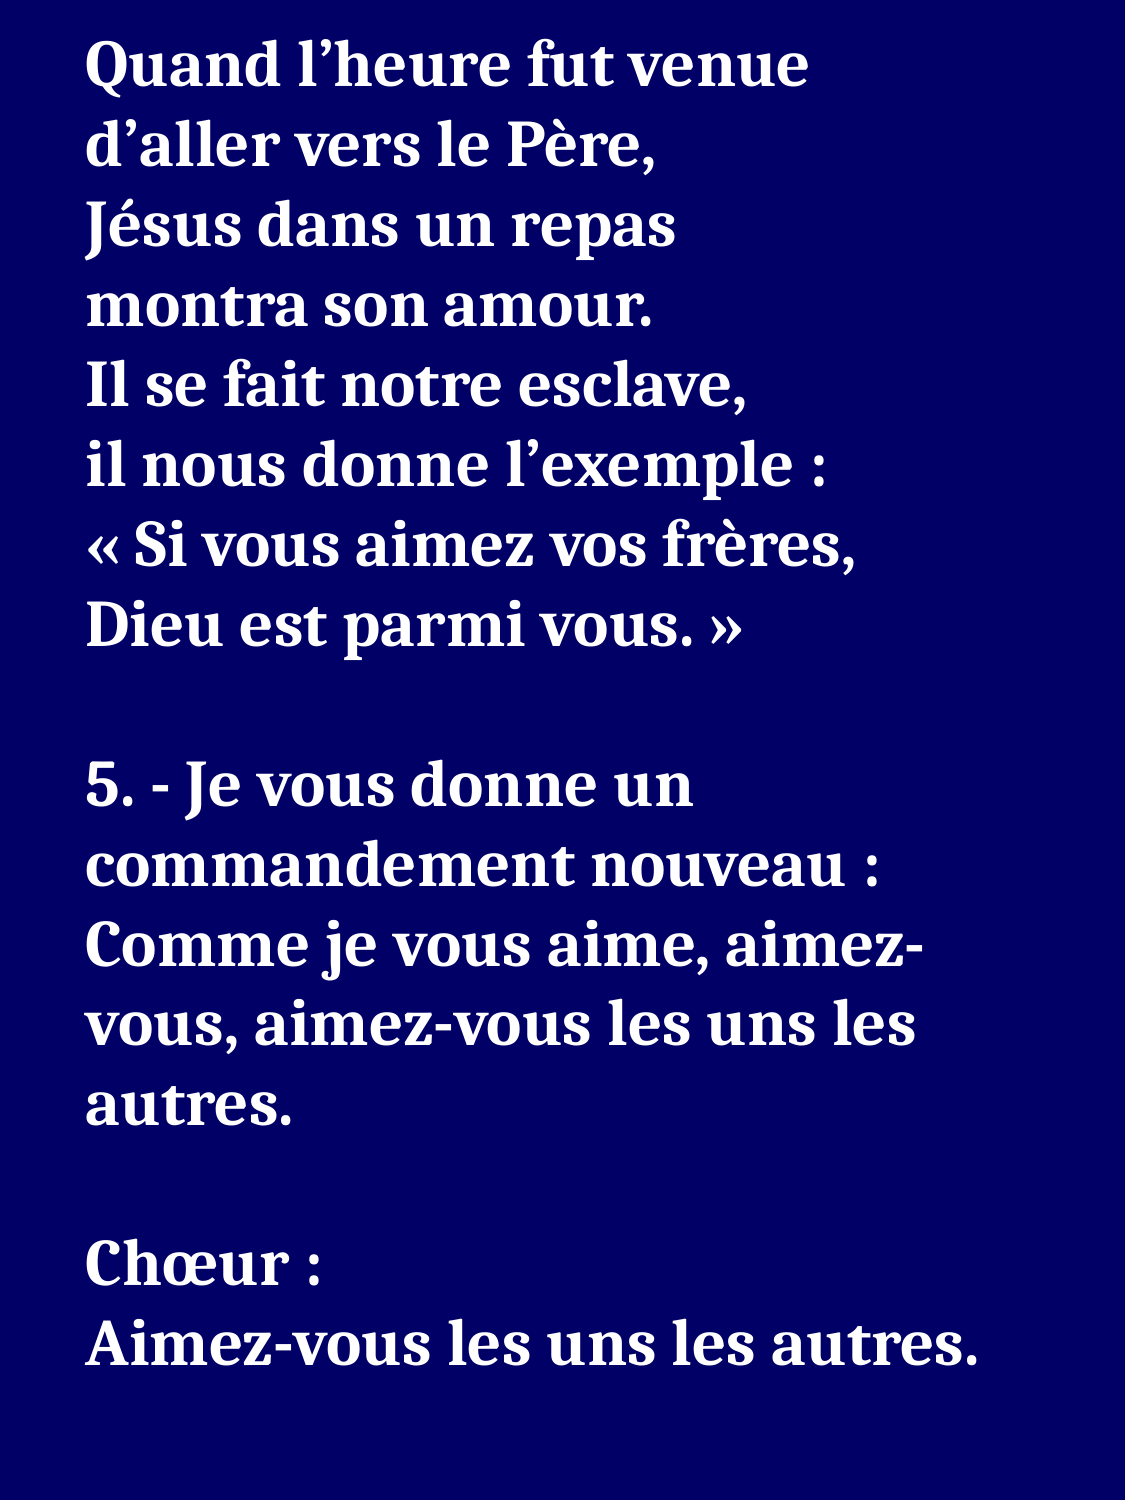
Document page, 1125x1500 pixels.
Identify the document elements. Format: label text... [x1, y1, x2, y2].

text_box Quand l’heure fut venue d’aller vers le Père, Jésus dans un repas montra son amour. Il se fait notre esclave, il nous donne l’exemple : « Si vous aimez vos frères, Dieu est parmi vous. » 5. - Je vous donne un commandement nouveau : Comme je vous aime, aimez-vous, aimez-vous les uns les autres. Chœur : Aimez-vous les uns les autres. [70, 0, 1038, 1474]
